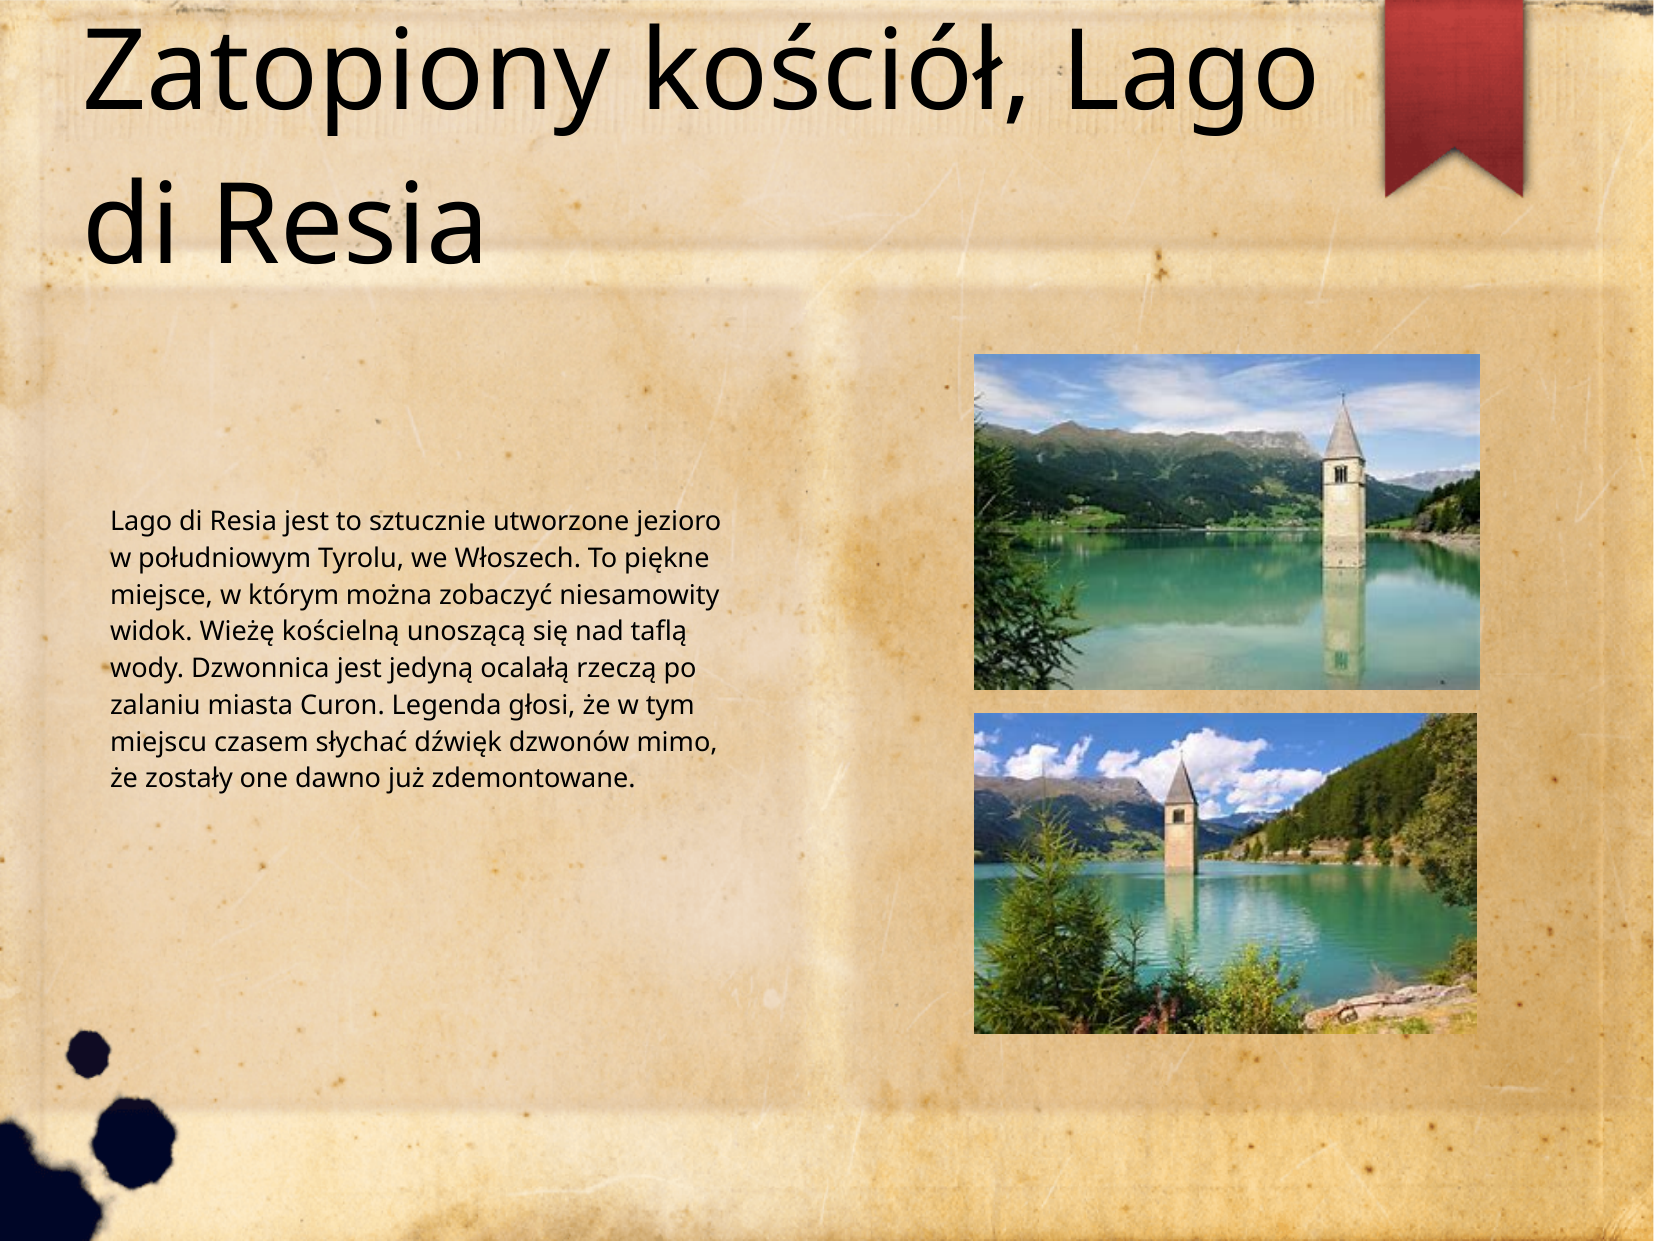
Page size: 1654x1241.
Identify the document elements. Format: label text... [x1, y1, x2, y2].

picture [0, 0, 1654, 1241]
title Zatopiony kościół, Lago di Resia [82, 49, 1347, 237]
list Lago di Resia jest to sztucznie utworzone jezioro w południowym Tyrolu, we Włoszech. To piękne miejsce, w którym można zobaczyć niesamowity widok. Wieżę kościelną unoszącą się nad taflą wody. Dzwonnica jest jedyną ocalałą rzeczą po zalaniu miasta Curon. Legenda głosi, że w tym miejscu czasem słychać dźwięk dzwonów mimo, że zostały one dawno już zdemontowane. [59, 501, 740, 827]
